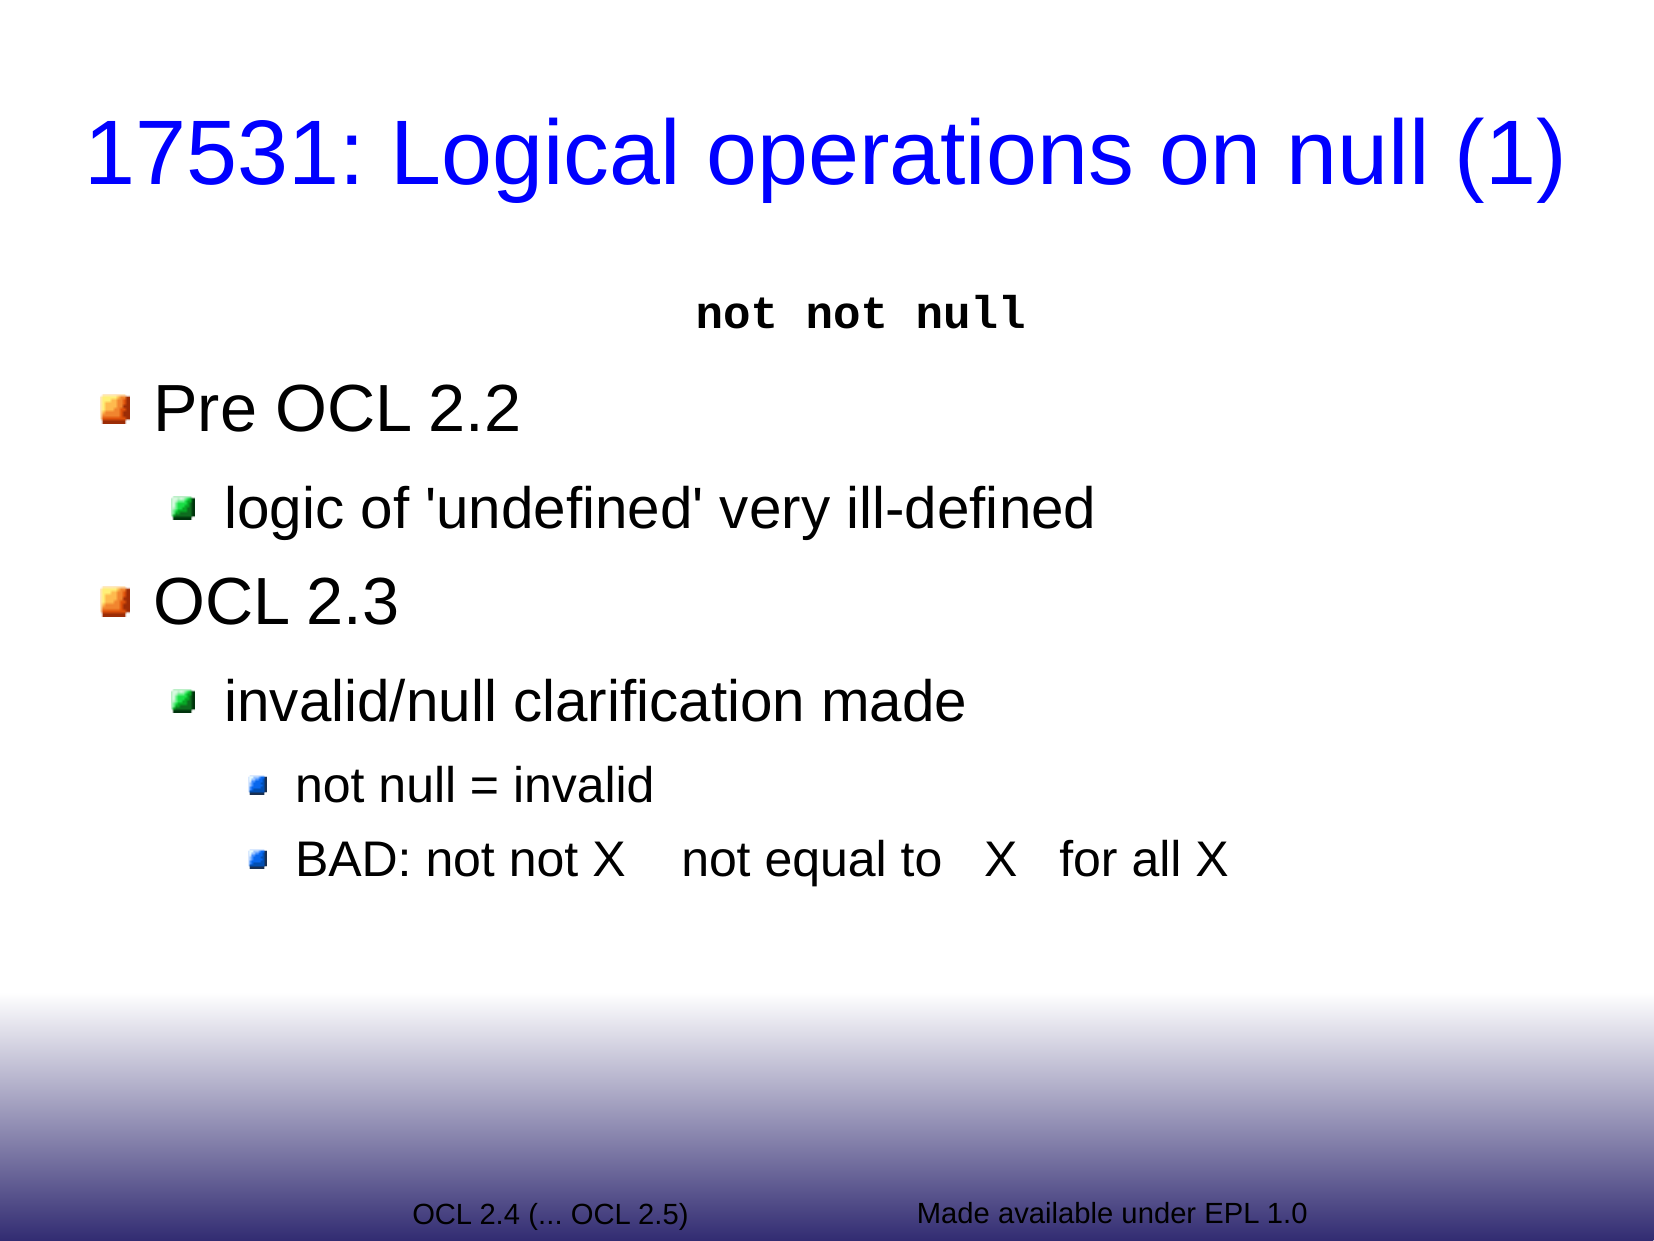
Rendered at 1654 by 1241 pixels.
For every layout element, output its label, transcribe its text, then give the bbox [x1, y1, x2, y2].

title 17531: Logical operations on null (1) [82, 49, 1571, 257]
list not not null Pre OCL 2.2 logic of 'undefined' very ill-defined OCL 2.3 invalid/null clarification made not null = invalid BAD: not not X not equal to X for all X [82, 290, 1639, 1109]
